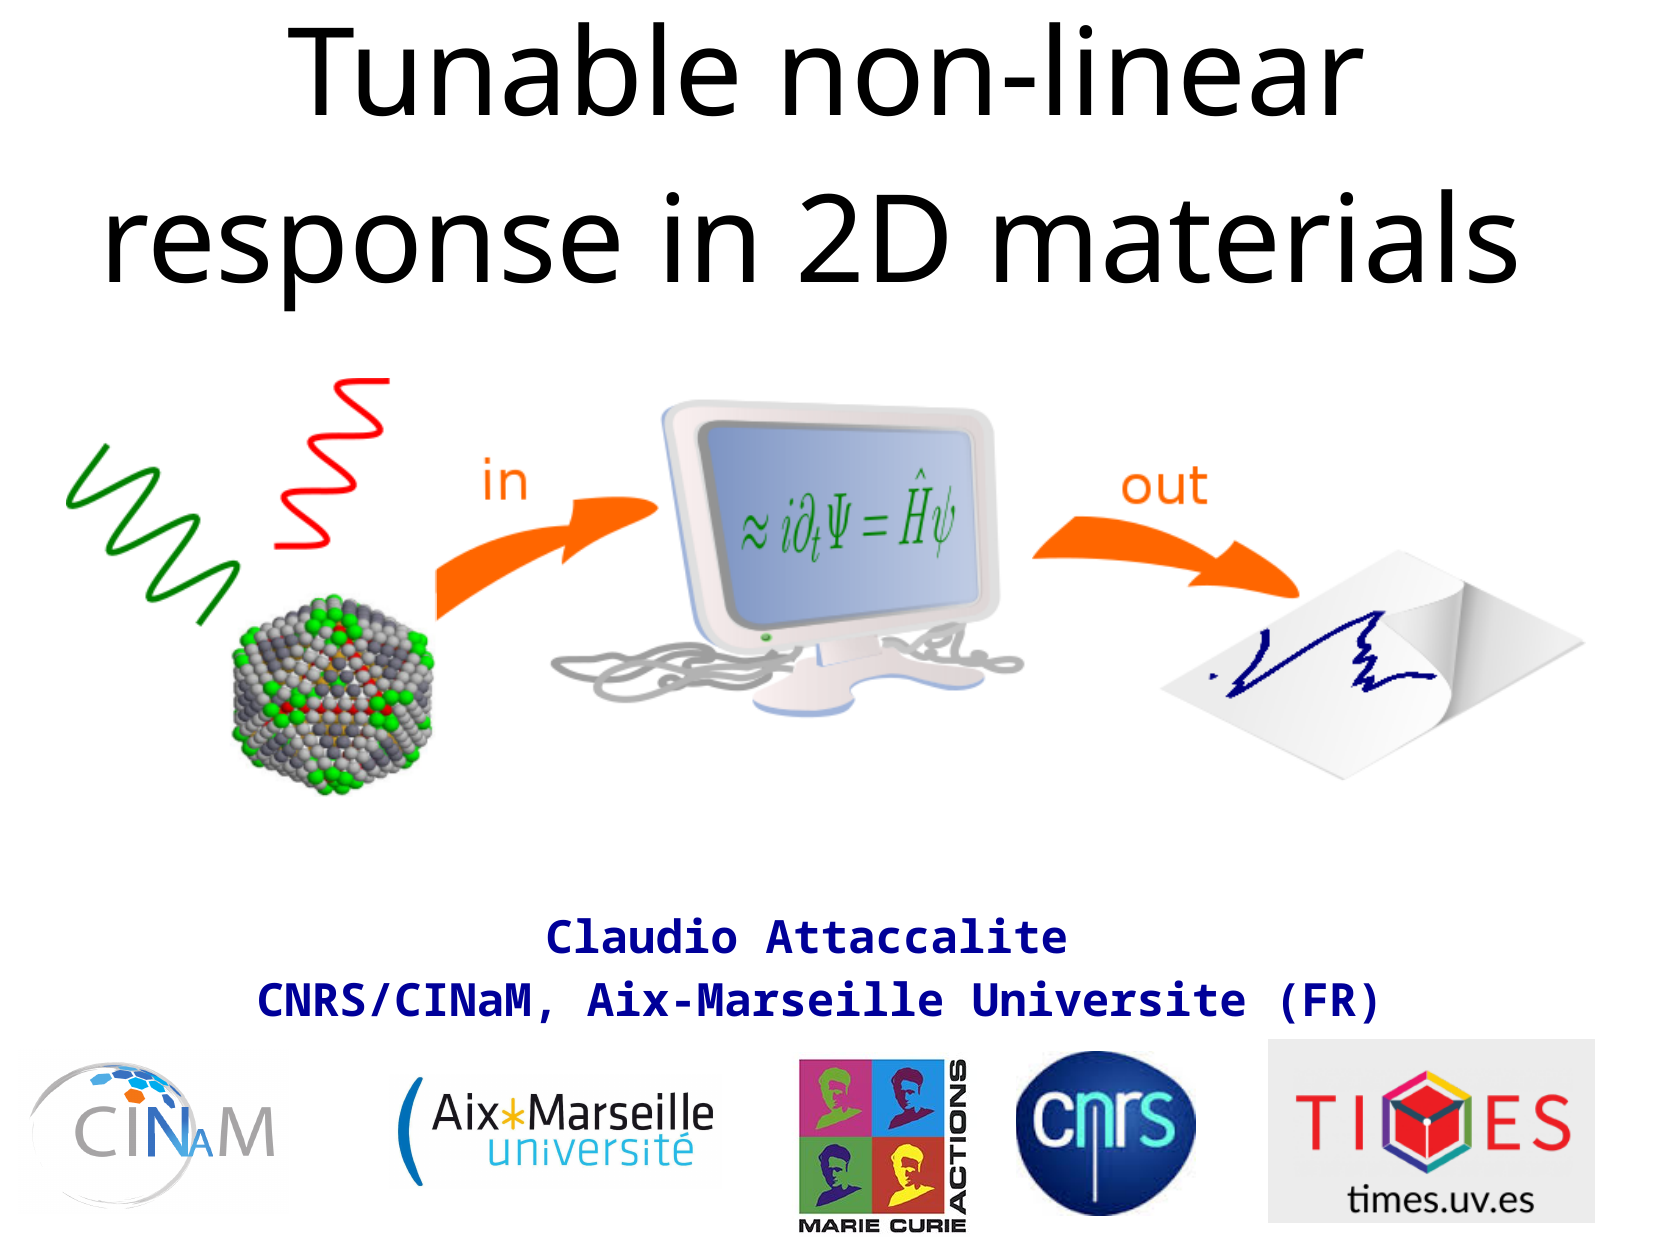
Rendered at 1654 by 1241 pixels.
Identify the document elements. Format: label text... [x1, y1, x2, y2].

picture [1268, 1039, 1595, 1223]
picture [66, 378, 1586, 798]
text_box Claudio Attaccalite CNRS/CINaM, Aix-Marseille Universite (FR) [235, 897, 1406, 1040]
picture [749, 1051, 1196, 1241]
picture [389, 1074, 722, 1189]
title Tunable non-linear response in 2D materials [82, 0, 1571, 327]
picture [18, 1049, 289, 1214]
